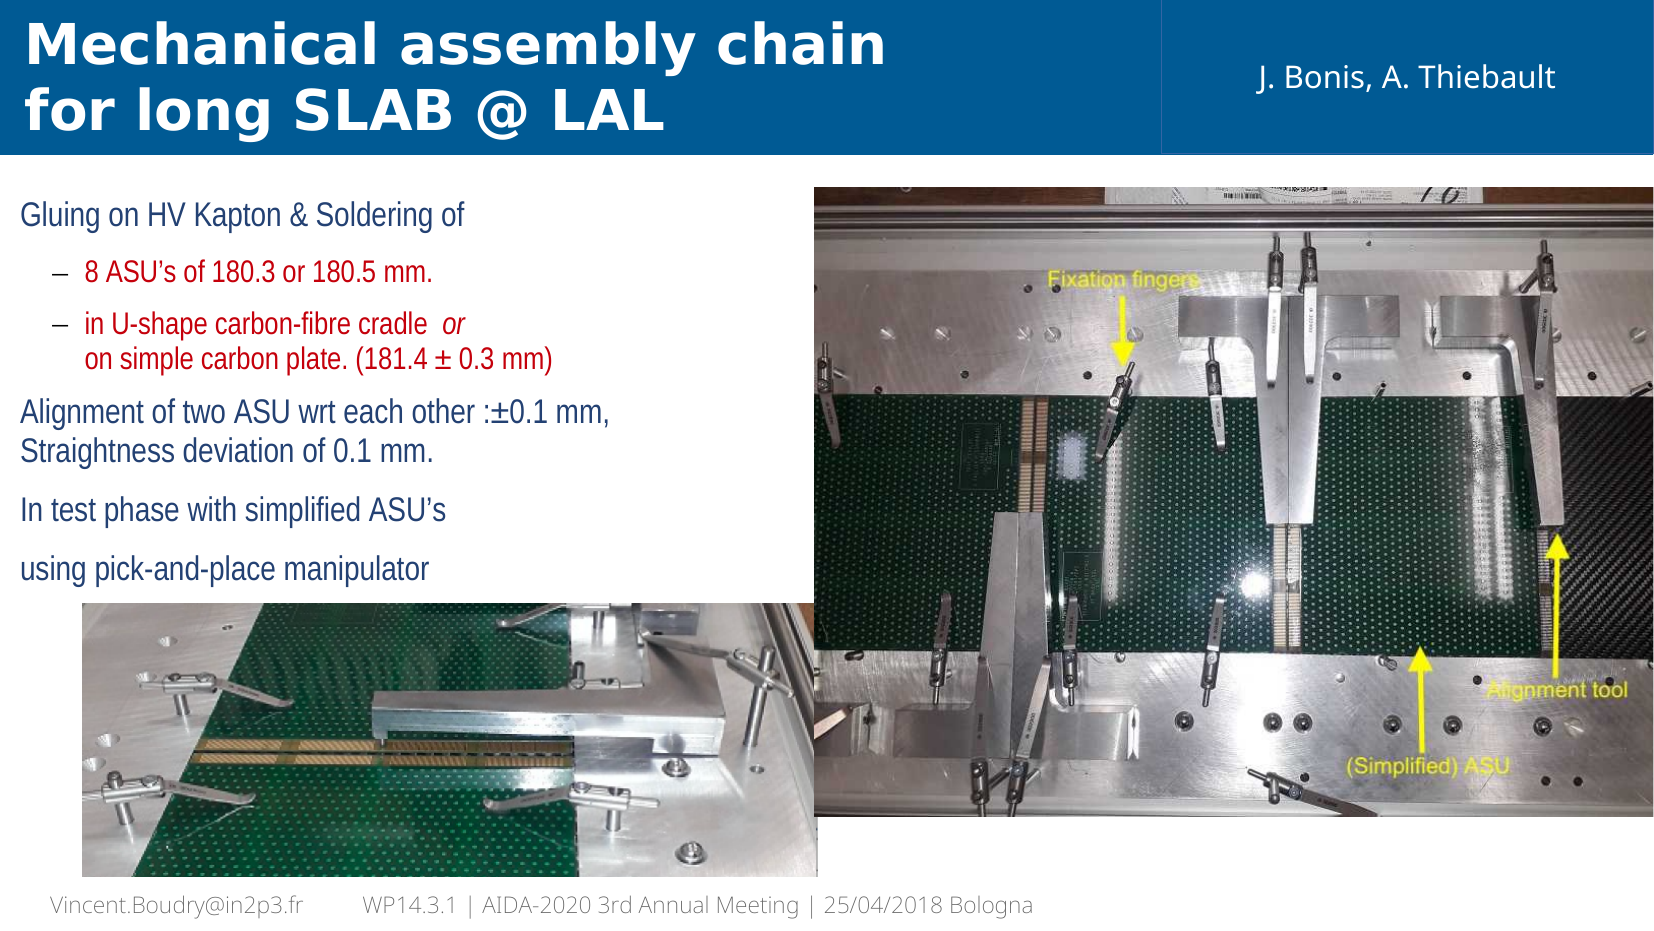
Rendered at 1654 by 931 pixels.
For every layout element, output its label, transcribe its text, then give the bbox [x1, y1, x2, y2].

text_box J. Bonis, A. Thiebault [1161, 0, 1654, 154]
picture [82, 187, 1654, 877]
list Gluing on HV Kapton & Soldering of 8 ASU’s of 180.3 or 180.5 mm. in U-shape carbon-fibre cradle or on simple carbon plate. (181.4 ± 0.3 mm) Alignment of two ASU wrt each other :±0.1 mm, Straightness deviation of 0.1 mm. In test phase with simplified ASU’s using pick-and-place manipulator [20, 195, 745, 591]
title Mechanical assembly chain for long SLAB @ LAL [24, 12, 1161, 144]
